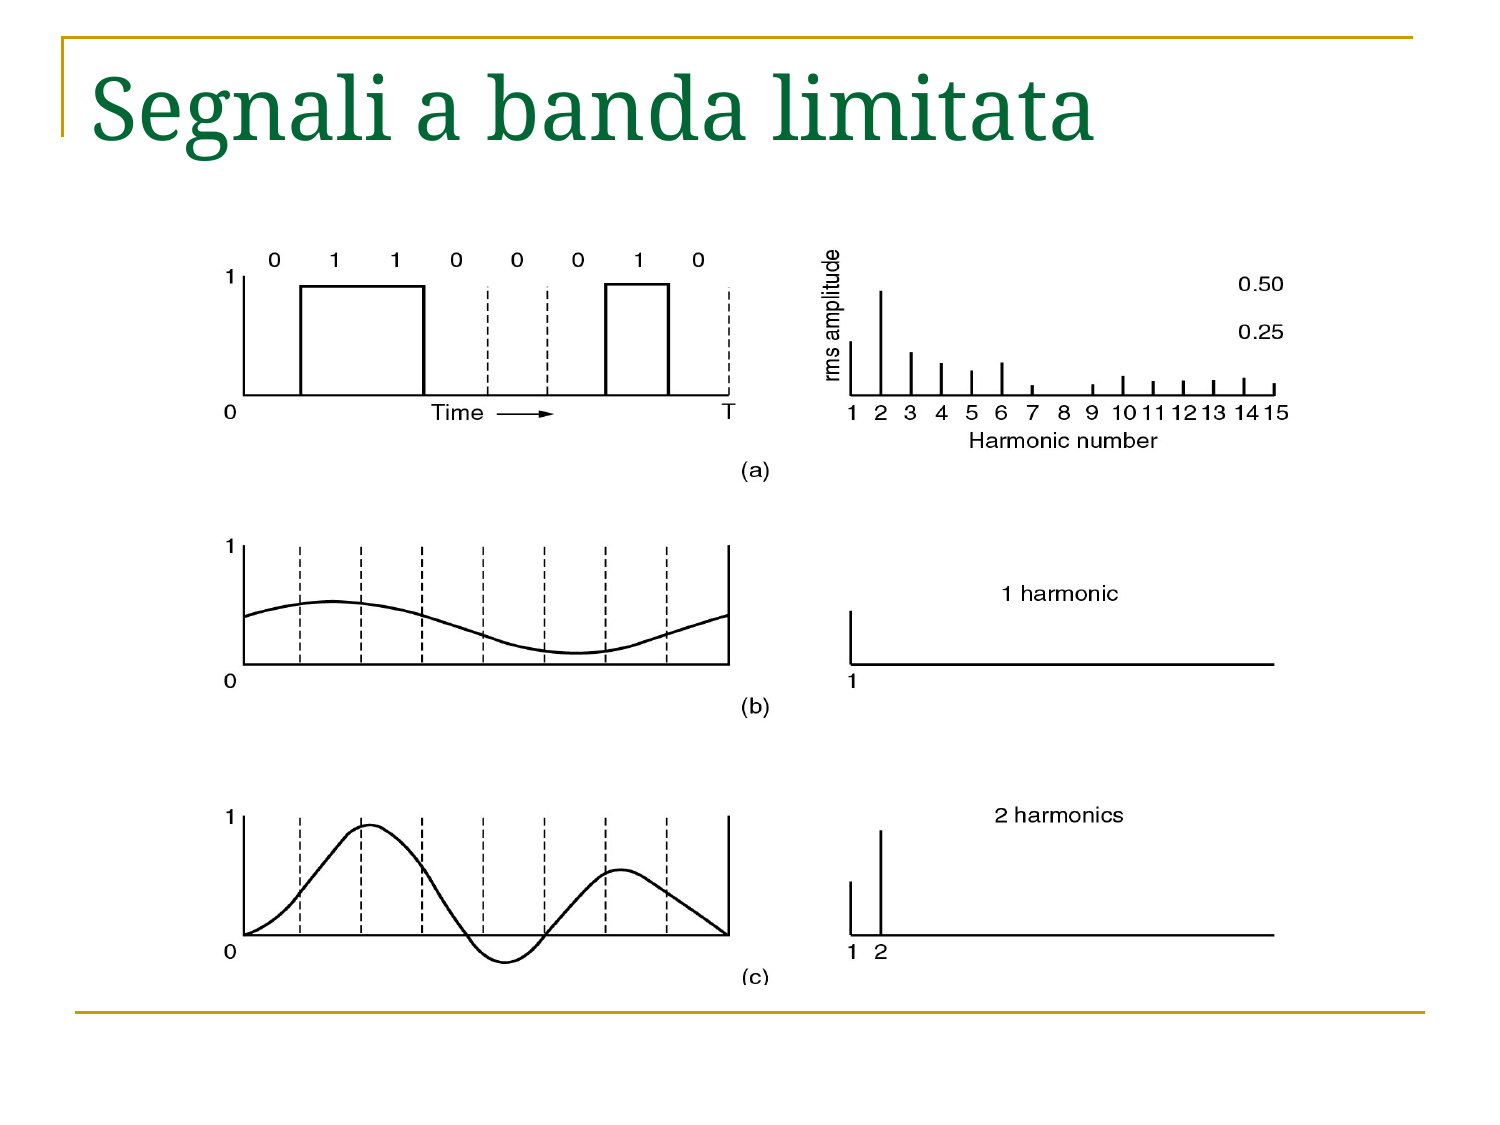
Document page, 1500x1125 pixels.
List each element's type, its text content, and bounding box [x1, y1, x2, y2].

picture [222, 247, 1290, 985]
title Segnali a banda limitata [75, 45, 1426, 233]
